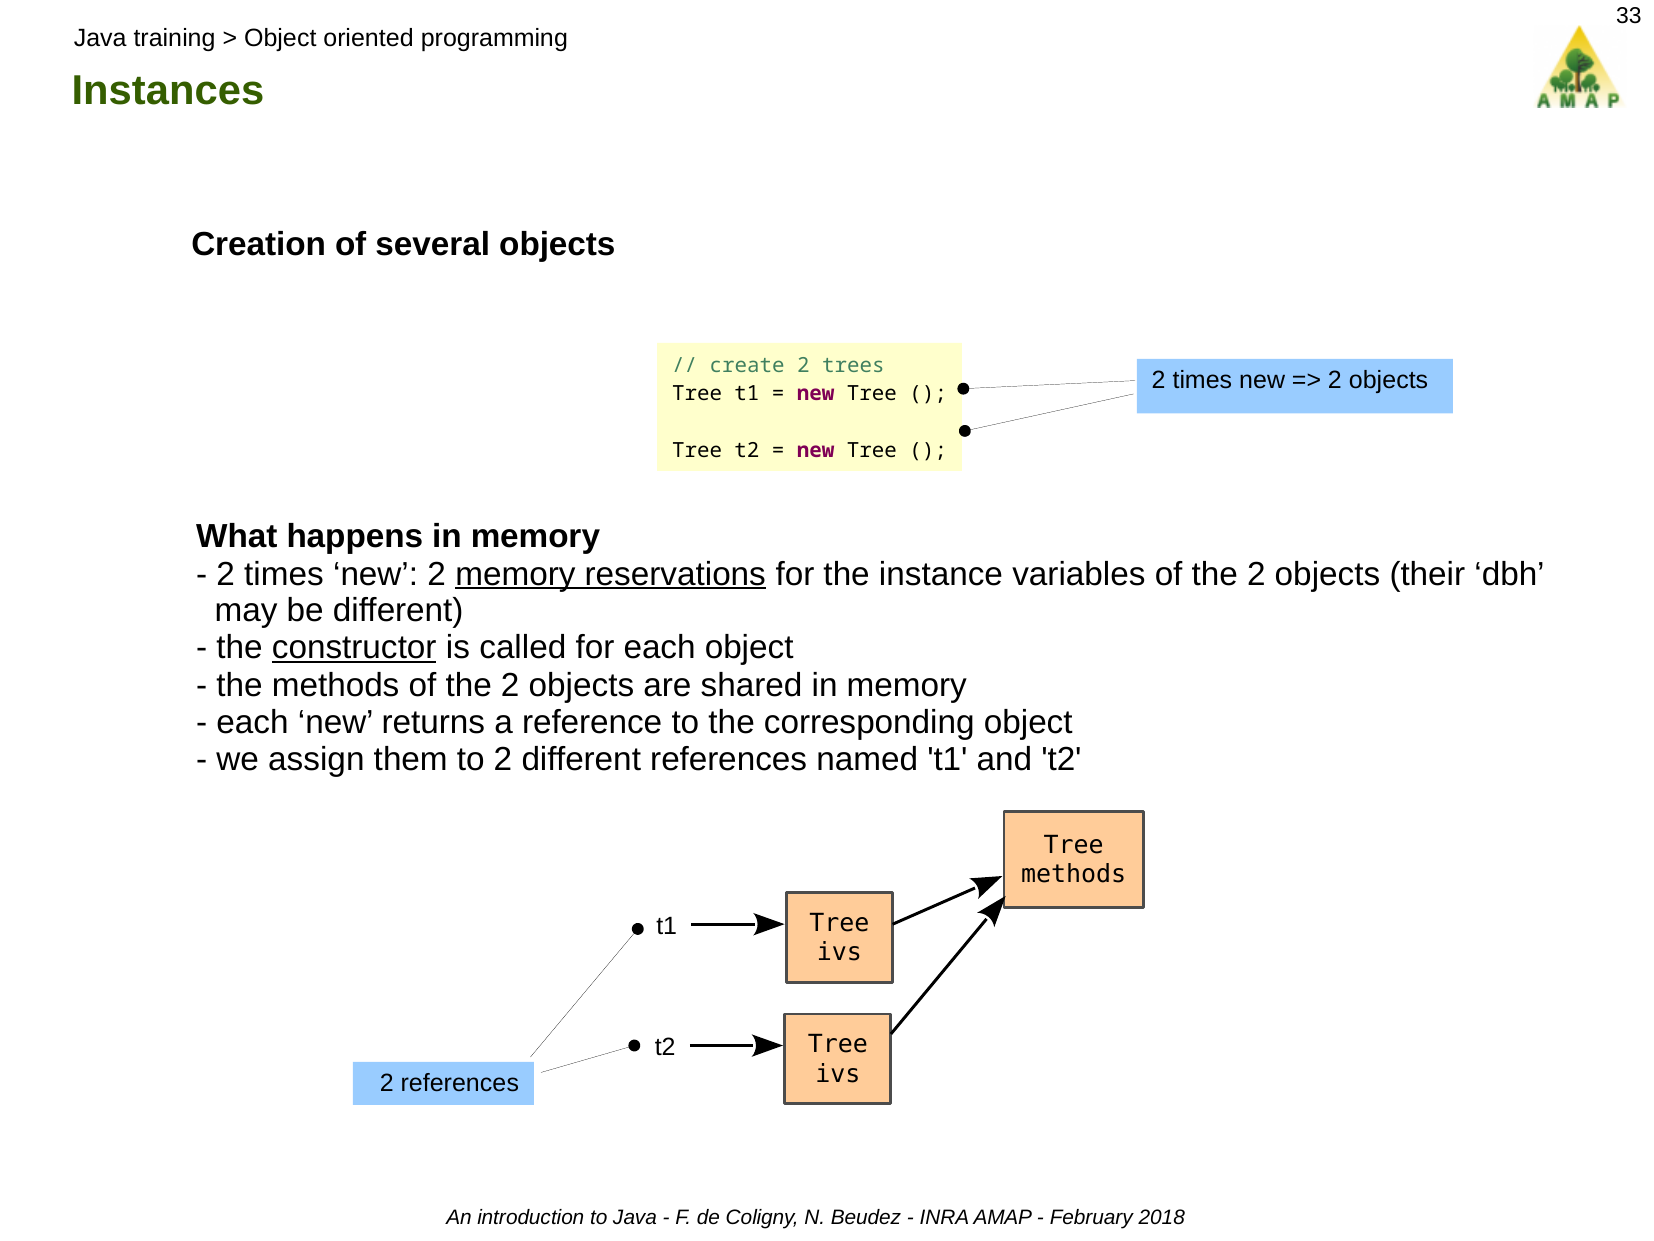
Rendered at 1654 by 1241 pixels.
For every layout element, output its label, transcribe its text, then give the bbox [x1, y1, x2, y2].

text_box 2 times new => 2 objects [1136, 358, 1453, 414]
text_box Java training > Object oriented programming [59, 16, 1004, 60]
text_box Tree ivs [784, 1013, 891, 1104]
text_box Creation of several objects [176, 218, 1454, 271]
text_box What happens in memory - 2 times ‘new’: 2 memory reservations for the instance variables of the 2 objects (their ‘dbh’ may be different) - the constructor is called for each object - the methods of the 2 objects are shared in memory - each ‘new’ returns a reference to the corresponding object - we assign them to 2 different references named 't1' and 't2' [181, 510, 1620, 788]
text_box t2 [639, 1025, 714, 1073]
text_box Tree methods [1003, 811, 1144, 908]
text_box 2 references [352, 1061, 534, 1105]
text_box Tree ivs [786, 892, 893, 983]
text_box // create 2 trees Tree t1 = new Tree (); Tree t2 = new Tree (); [657, 342, 962, 456]
text_box Instances [56, 59, 1120, 121]
picture [1533, 25, 1627, 108]
text_box t1 [641, 904, 715, 951]
